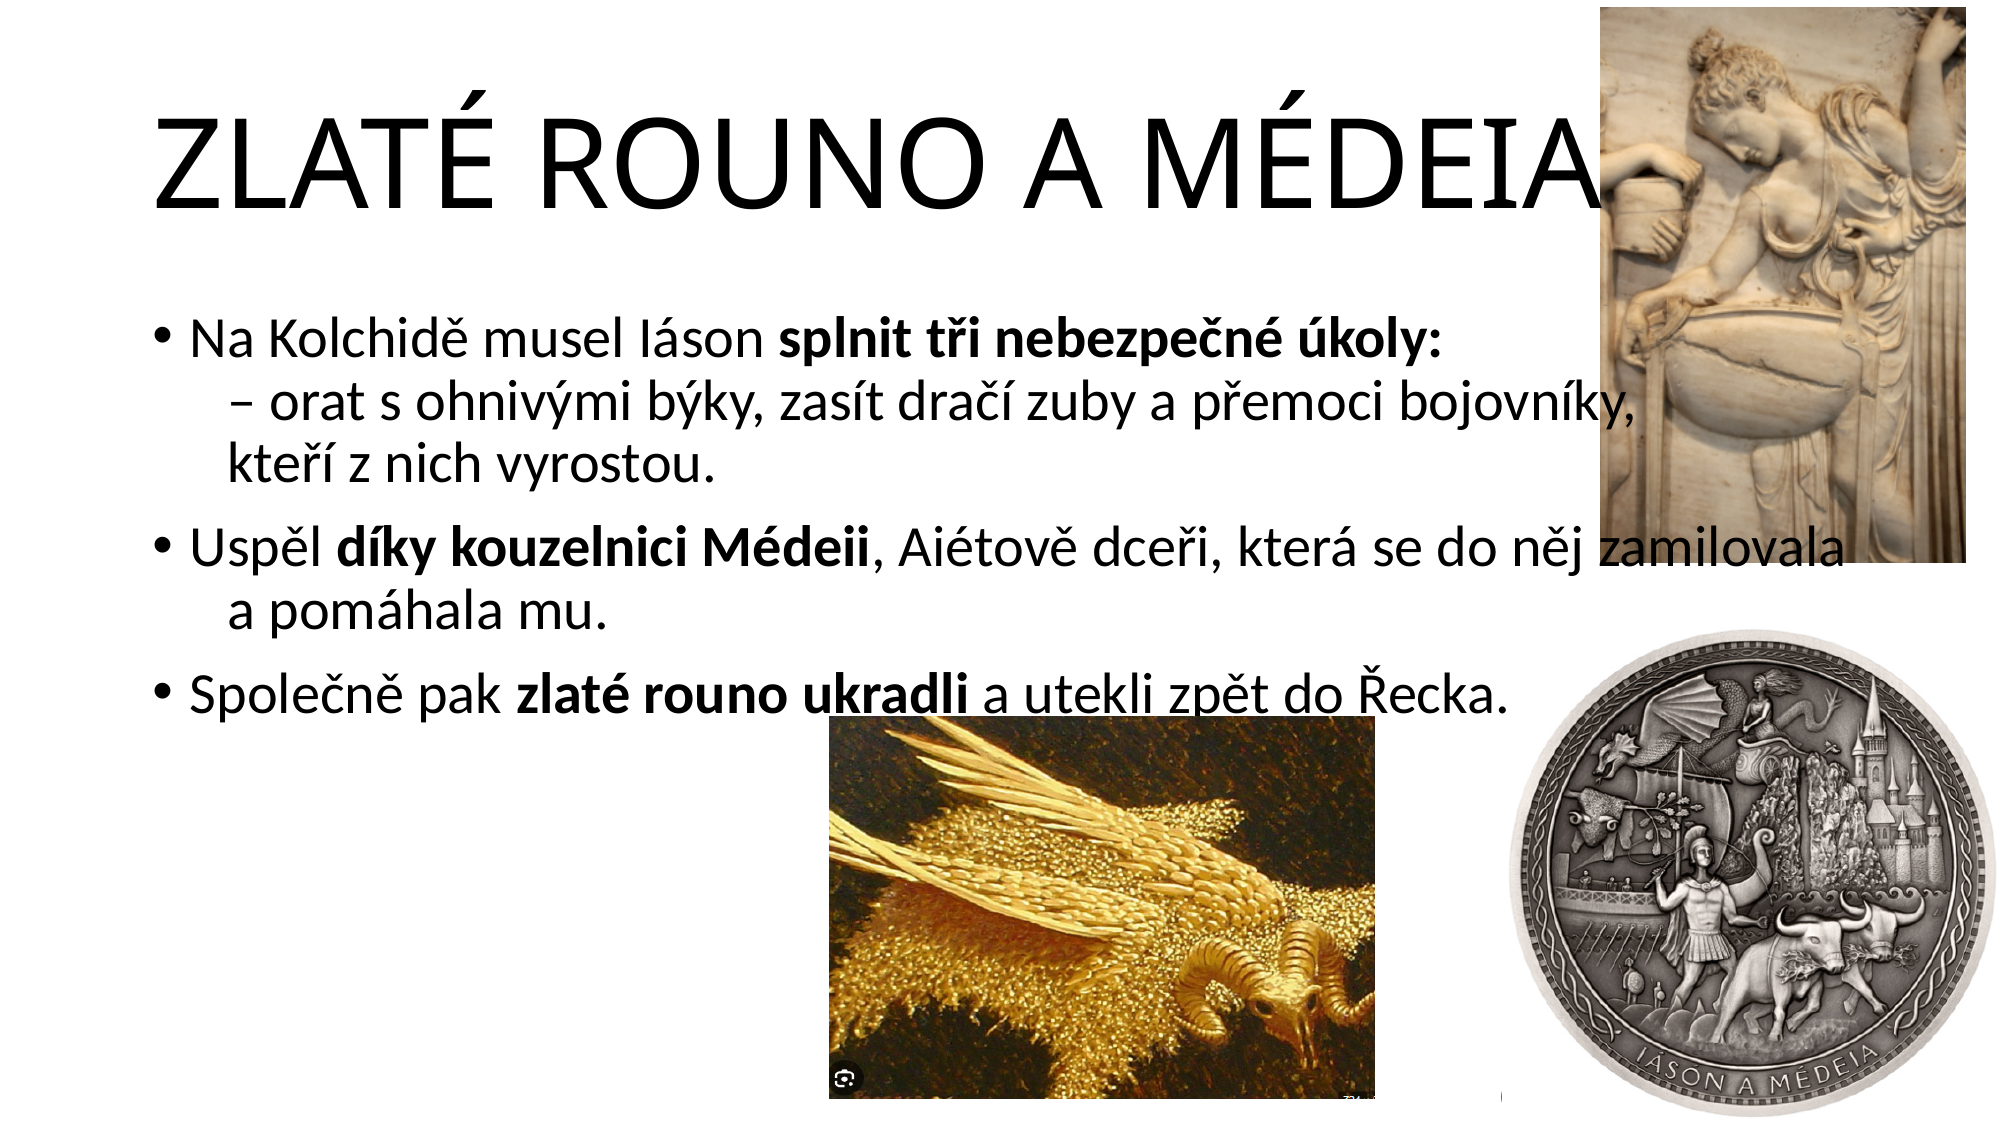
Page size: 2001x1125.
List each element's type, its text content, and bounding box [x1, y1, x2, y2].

title ZLATÉ ROUNO A MÉDEIA [137, 59, 1863, 278]
picture [1600, 7, 1966, 563]
picture [1501, 620, 2000, 1118]
list Na Kolchidě musel Iáson splnit tři nebezpečné úkoly: – orat s ohnivými býky, zasít dračí zuby a přemoci bojovníky, kteří z nich vyrostou. Uspěl díky kouzelnici Médeii, Aiétově dceři, která se do něj zamilovala a pomáhala mu. Společně pak zlaté rouno ukradli a utekli zpět do Řecka. [137, 299, 1863, 1014]
picture [829, 716, 1375, 1099]
